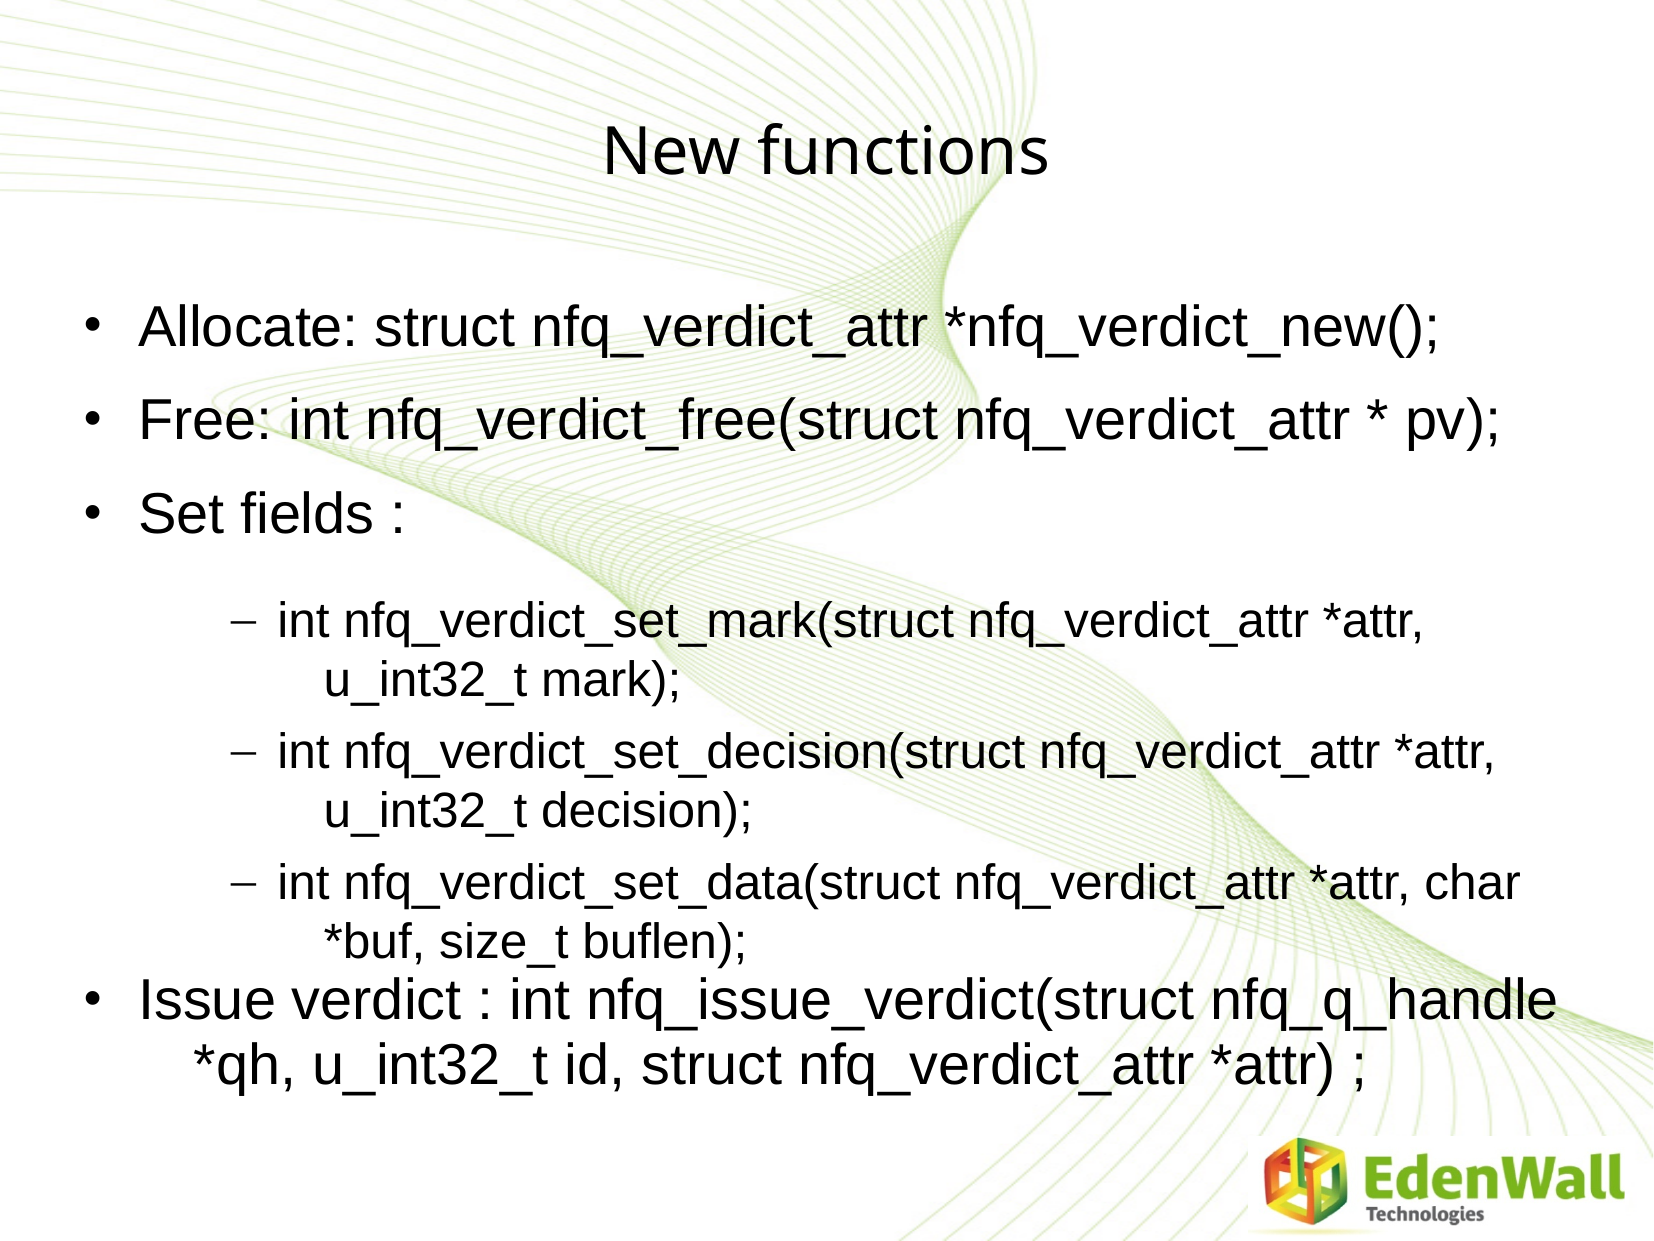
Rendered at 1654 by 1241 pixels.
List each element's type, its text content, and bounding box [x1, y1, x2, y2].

picture [0, 0, 1654, 1241]
list Allocate: struct nfq_verdict_attr *nfq_verdict_new(); Free: int nfq_verdict_free(struct nfq_verdict_attr * pv); Set fields : int nfq_verdict_set_mark(struct nfq_verdict_attr *attr, u_int32_t mark); int nfq_verdict_set_decision(struct nfq_verdict_attr *attr, u_int32_t decision); int nfq_verdict_set_data(struct nfq_verdict_attr *attr, char *buf, size_t buflen); Issue verdict : int nfq_issue_verdict(struct nfq_q_handle *qh, u_int32_t id, struct nfq_verdict_attr *attr) ; [82, 290, 1570, 1109]
title New functions [82, 49, 1570, 256]
